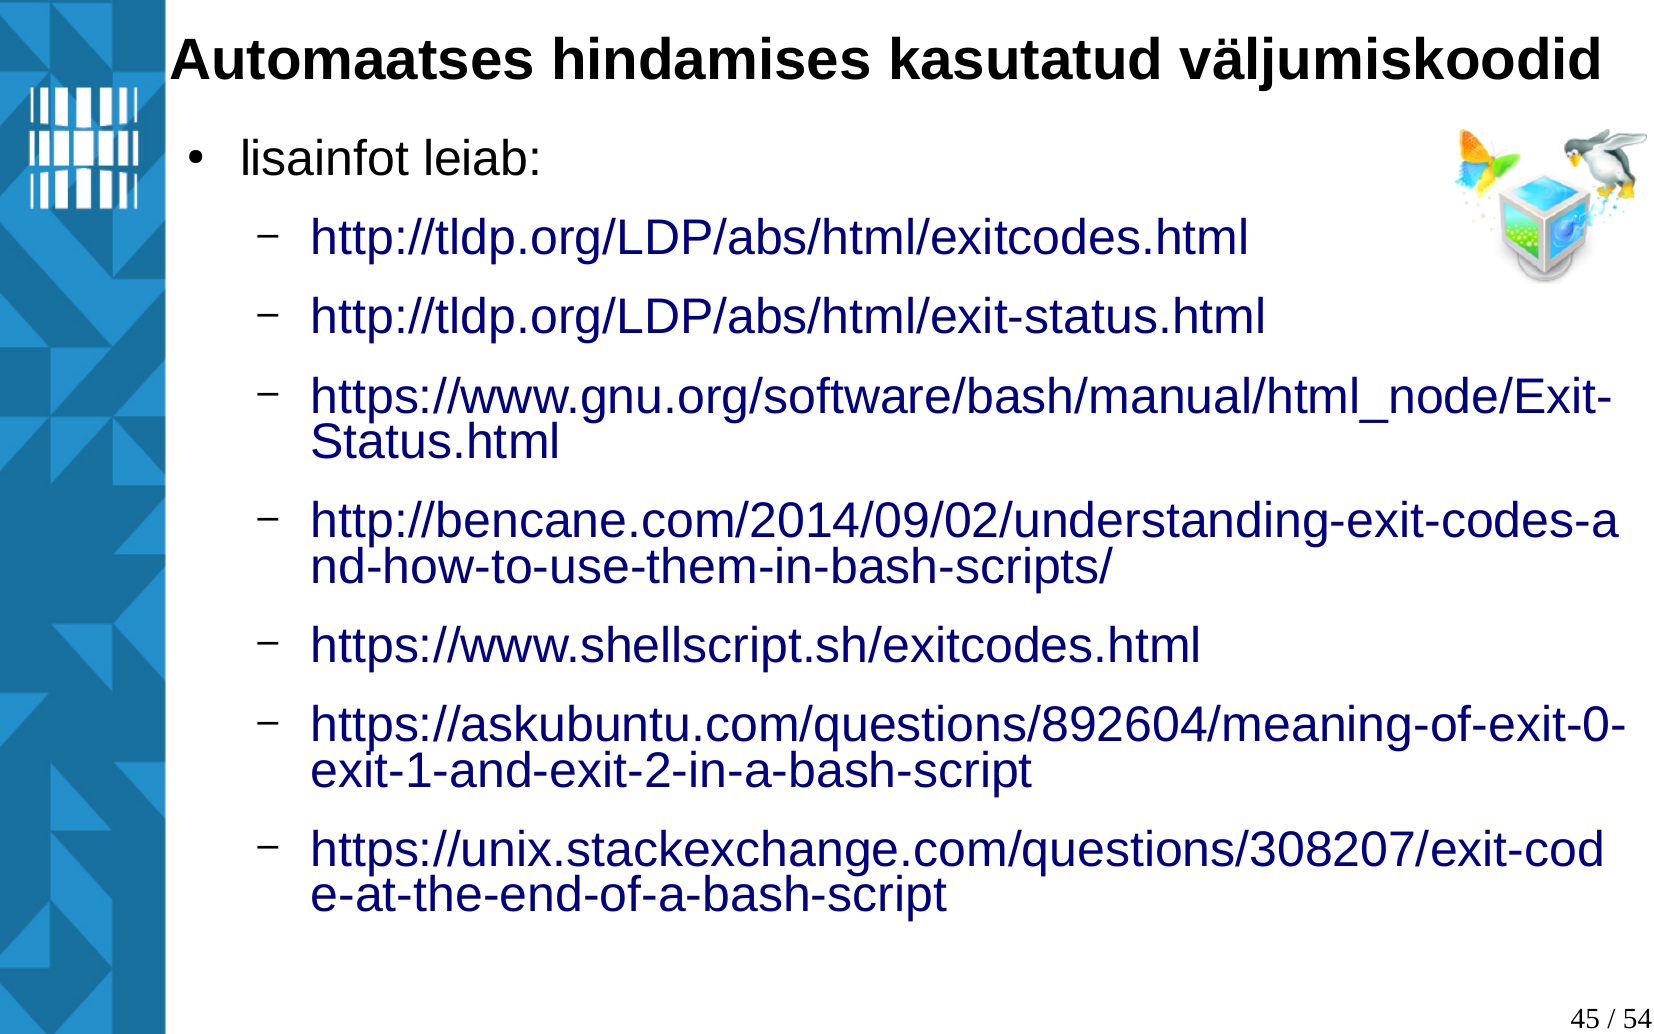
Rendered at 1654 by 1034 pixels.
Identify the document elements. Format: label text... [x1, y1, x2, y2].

title Automaatses hindamises kasutatud väljumiskoodid [169, 11, 1642, 107]
picture [1452, 125, 1653, 284]
list lisainfot leiab: http://tldp.org/LDP/abs/html/exitcodes.html http://tldp.org/LDP/abs/html/exit-status.html https://www.gnu.org/software/bash/manual/html_node/Exit-Status.html http://bencane.com/2014/09/02/understanding-exit-codes-and-how-to-use-them-in-bash-scripts/ https://www.shellscript.sh/exitcodes.html https://askubuntu.com/questions/892604/meaning-of-exit-0-exit-1-and-exit-2-in-a-bash-script https://unix.stackexchange.com/questions/308207/exit-code-at-the-end-of-a-bash-script [169, 129, 1630, 997]
